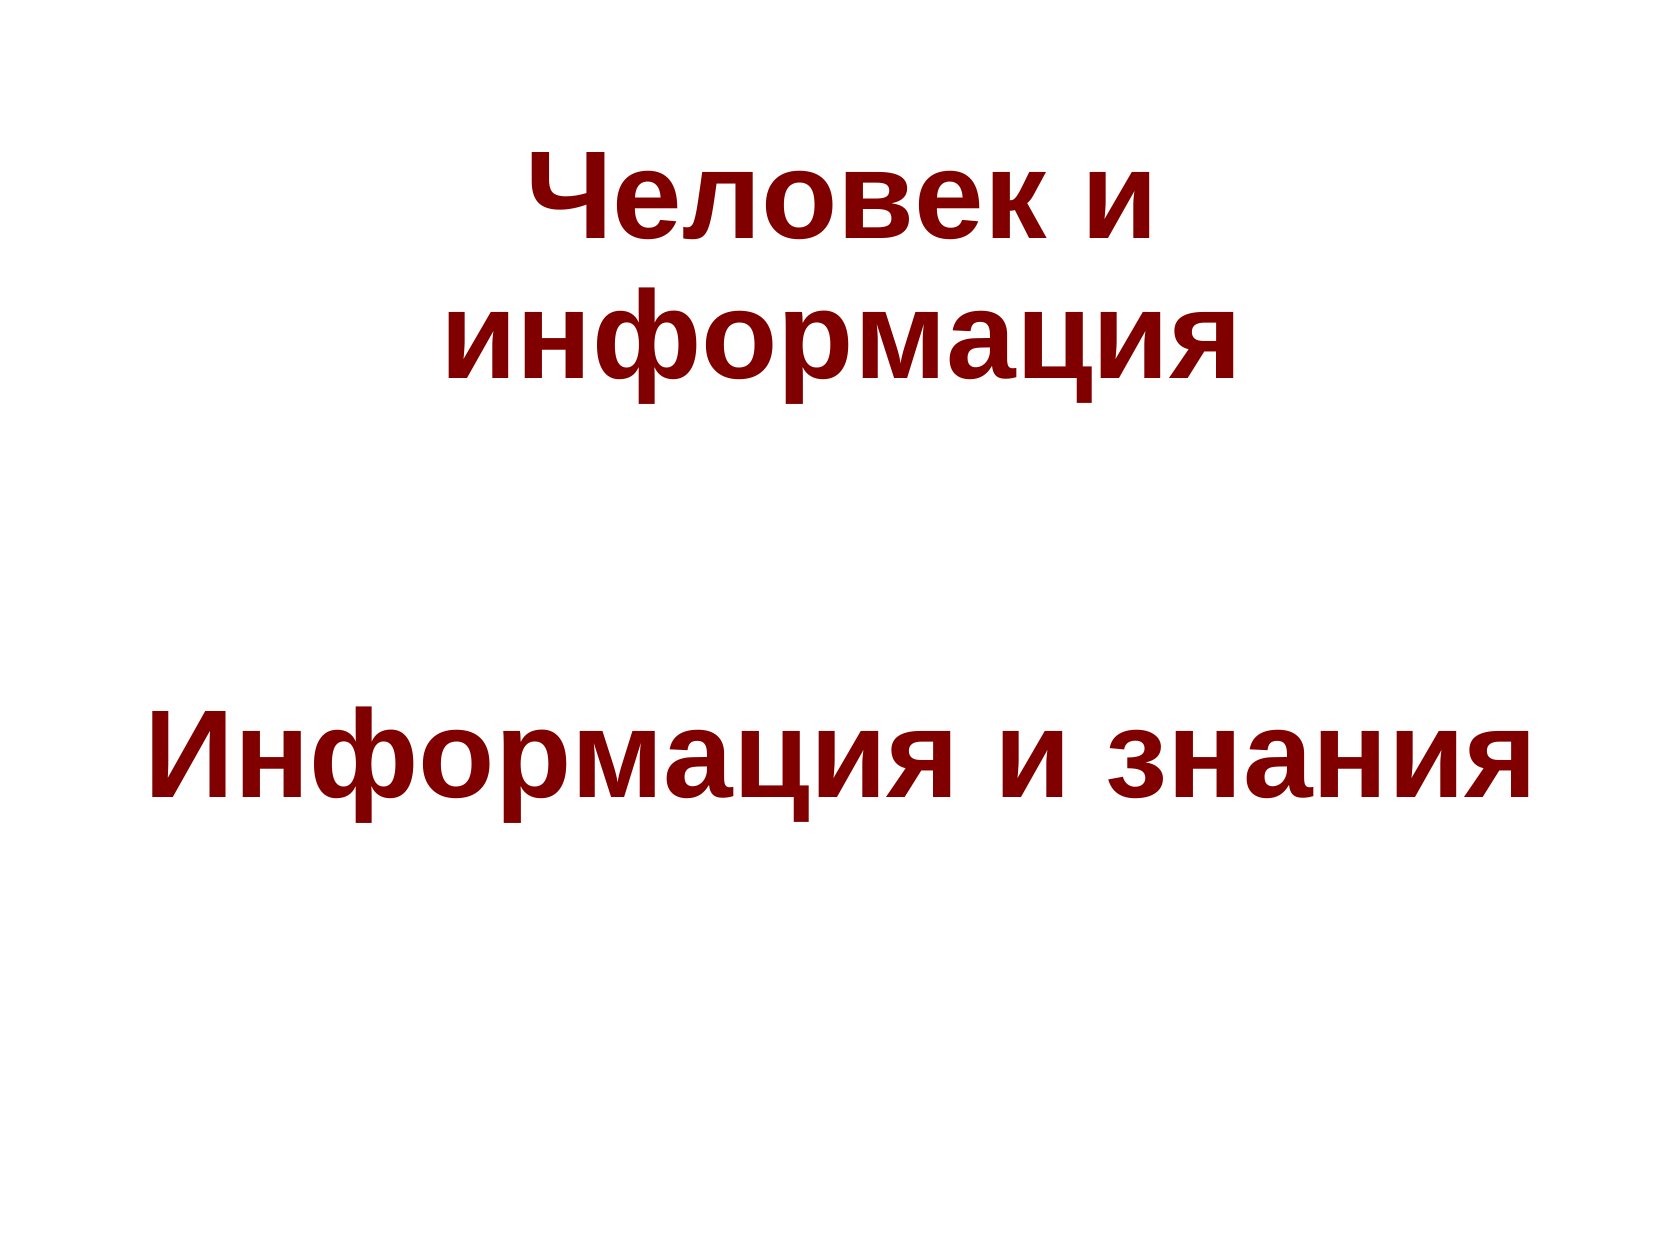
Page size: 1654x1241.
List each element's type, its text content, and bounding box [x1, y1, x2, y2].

text_box Человек и информация Информация и знания [118, 118, 1565, 832]
